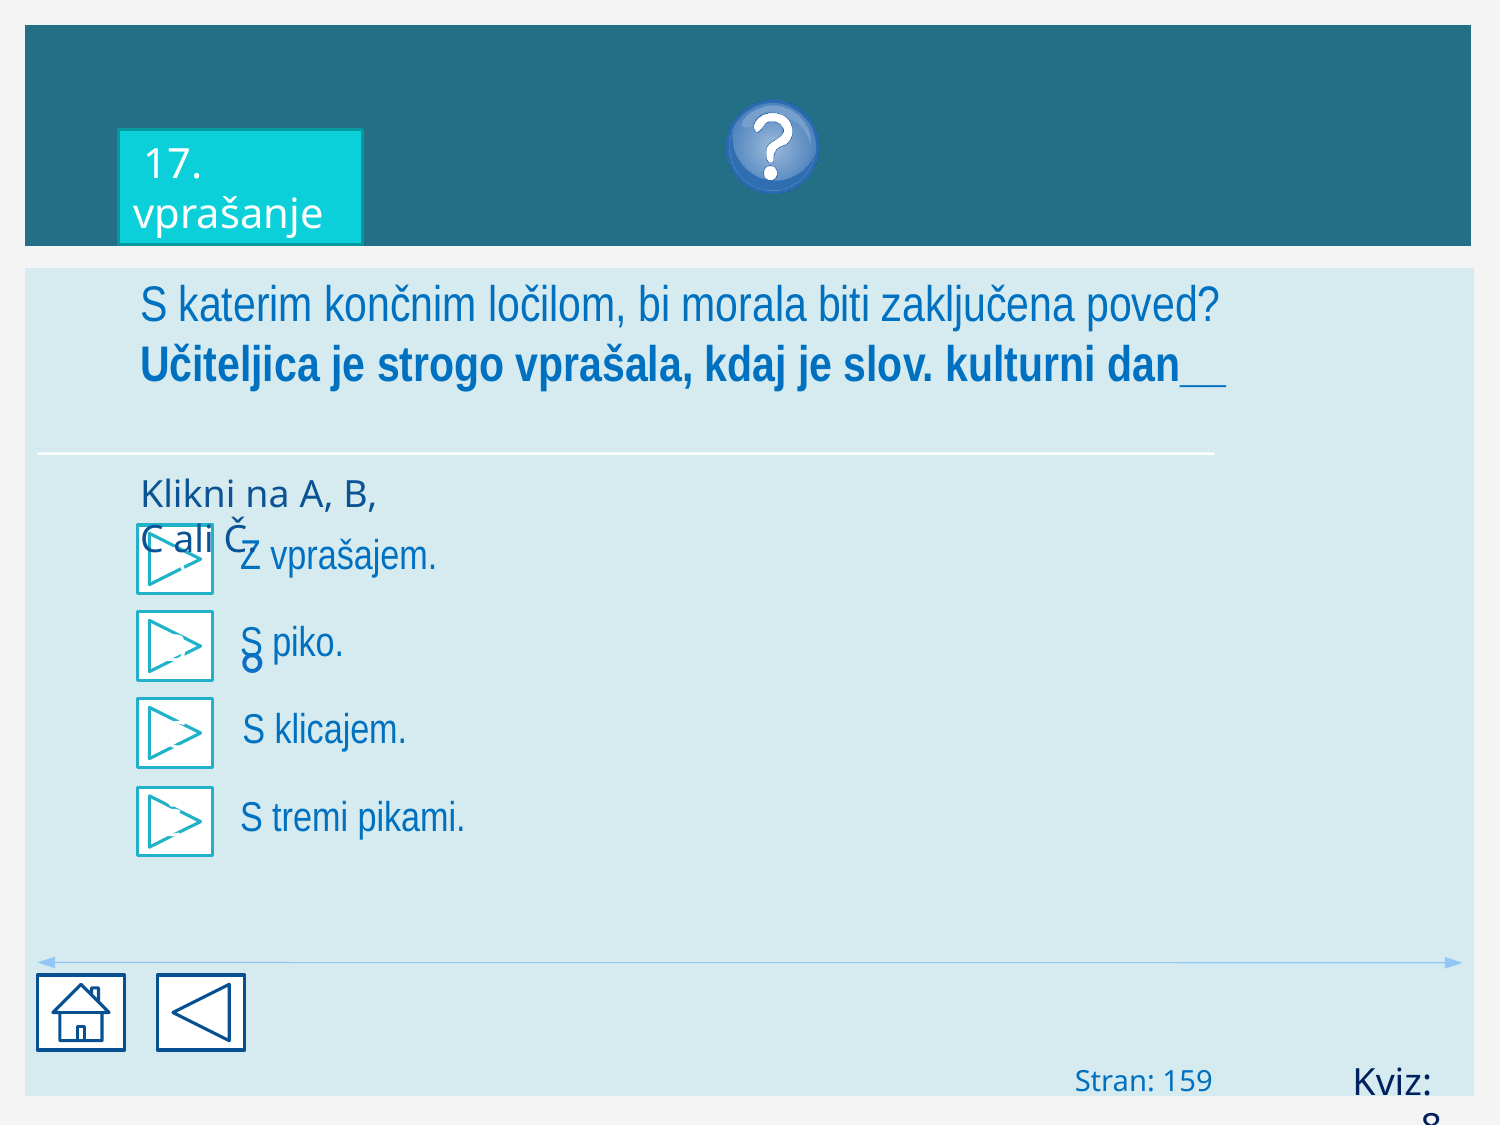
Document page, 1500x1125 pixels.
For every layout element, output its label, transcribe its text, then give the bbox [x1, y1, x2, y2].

text_box S piko. [225, 607, 1351, 674]
text_box B [137, 611, 213, 681]
text_box 17. vprašanje [118, 129, 363, 195]
text_box Kviz: 8 [1337, 1050, 1475, 1111]
text_box Klikni na A, B, C ali Č. [125, 466, 413, 524]
text_box [1426, 1116, 1435, 1124]
text_box A [137, 524, 213, 594]
text_box Z vprašajem. [225, 519, 1351, 586]
text_box [0, 0, 1500, 1125]
picture [725, 100, 819, 194]
text_box S tremi pikami. [225, 782, 1351, 849]
text_box ____________________________________________________________________________ [22, 404, 1488, 466]
text_box Č. [137, 787, 213, 856]
text_box C [137, 698, 213, 768]
text_box S klicajem. [227, 694, 1353, 760]
text_box Stran: 159 [975, 1055, 1313, 1106]
text_box S katerim končnim ločilom, bi morala biti zaključena poved? Učiteljica je strogo vprašala, kdaj je slov. kulturni dan__ [125, 263, 1363, 400]
